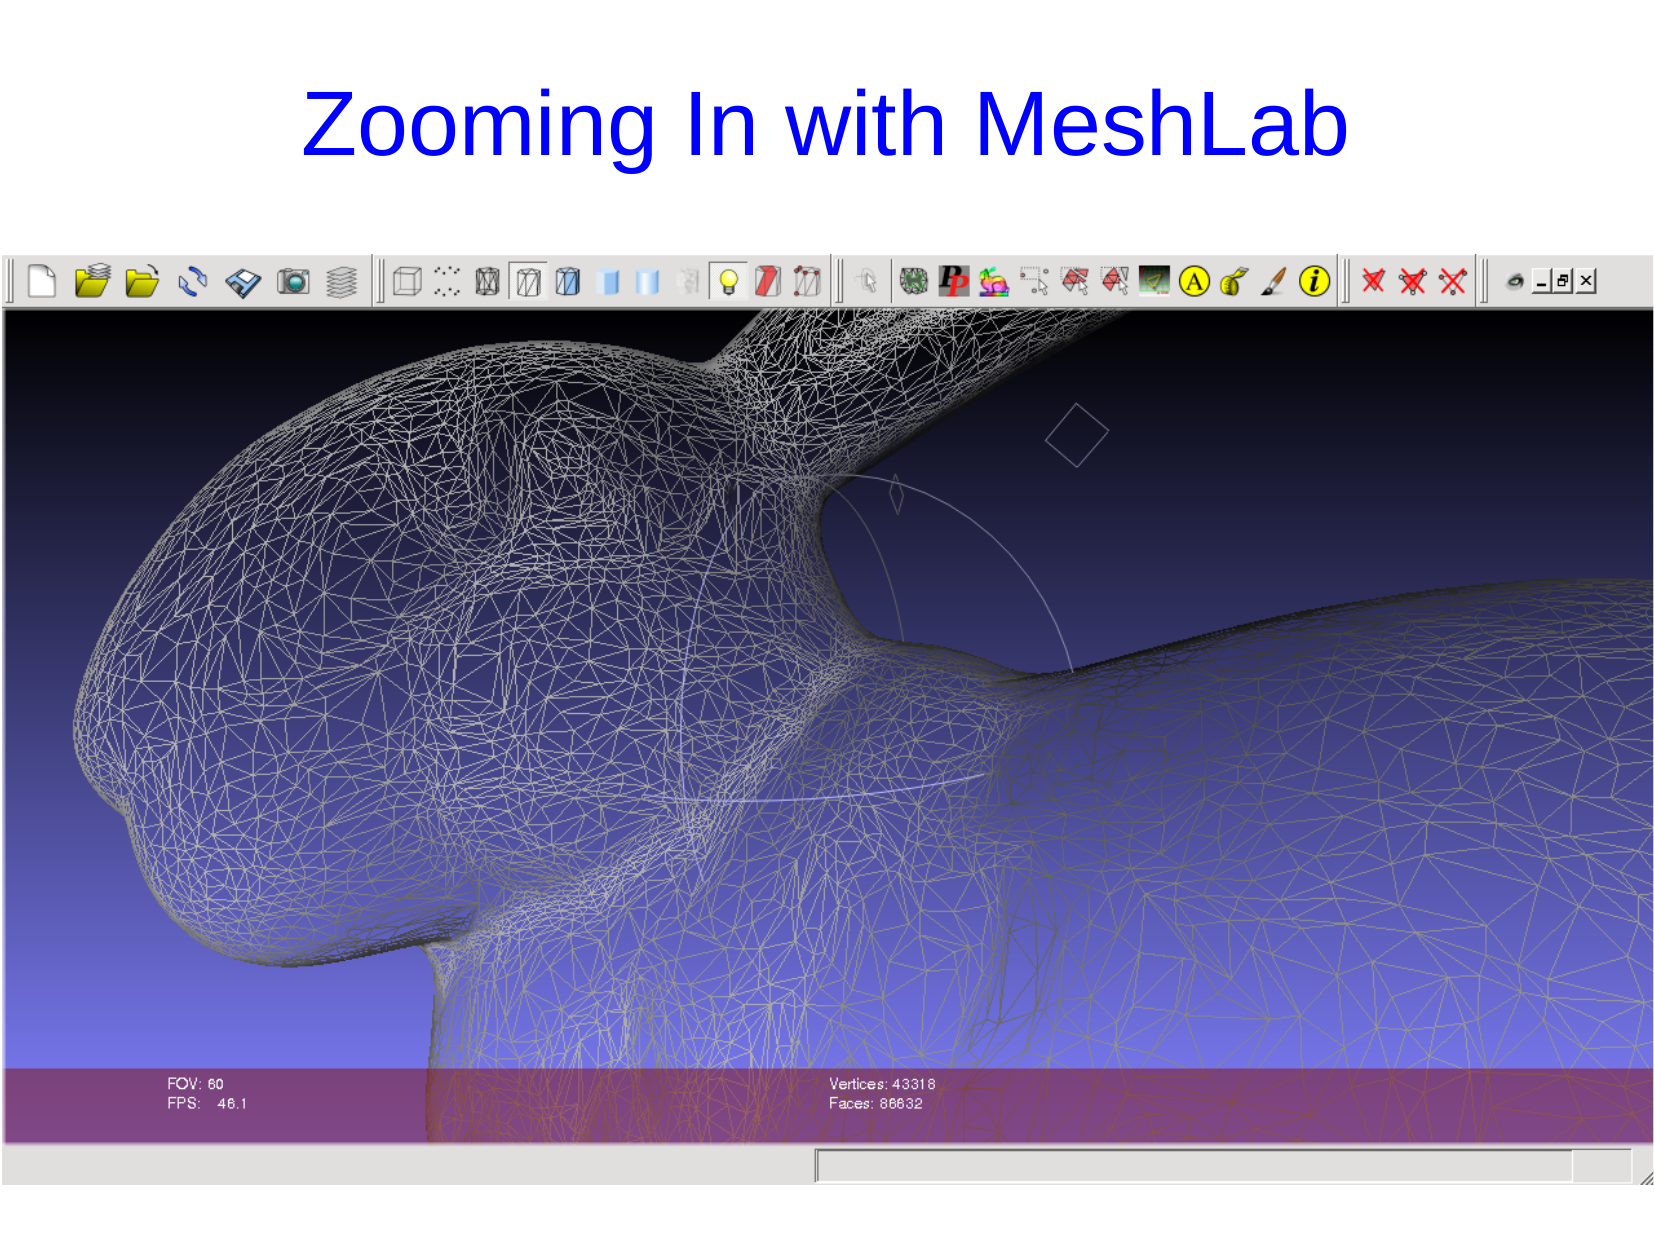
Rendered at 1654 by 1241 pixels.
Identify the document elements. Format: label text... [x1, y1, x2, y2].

title Zooming In with MeshLab [82, 19, 1571, 227]
picture [2, 254, 1654, 1185]
